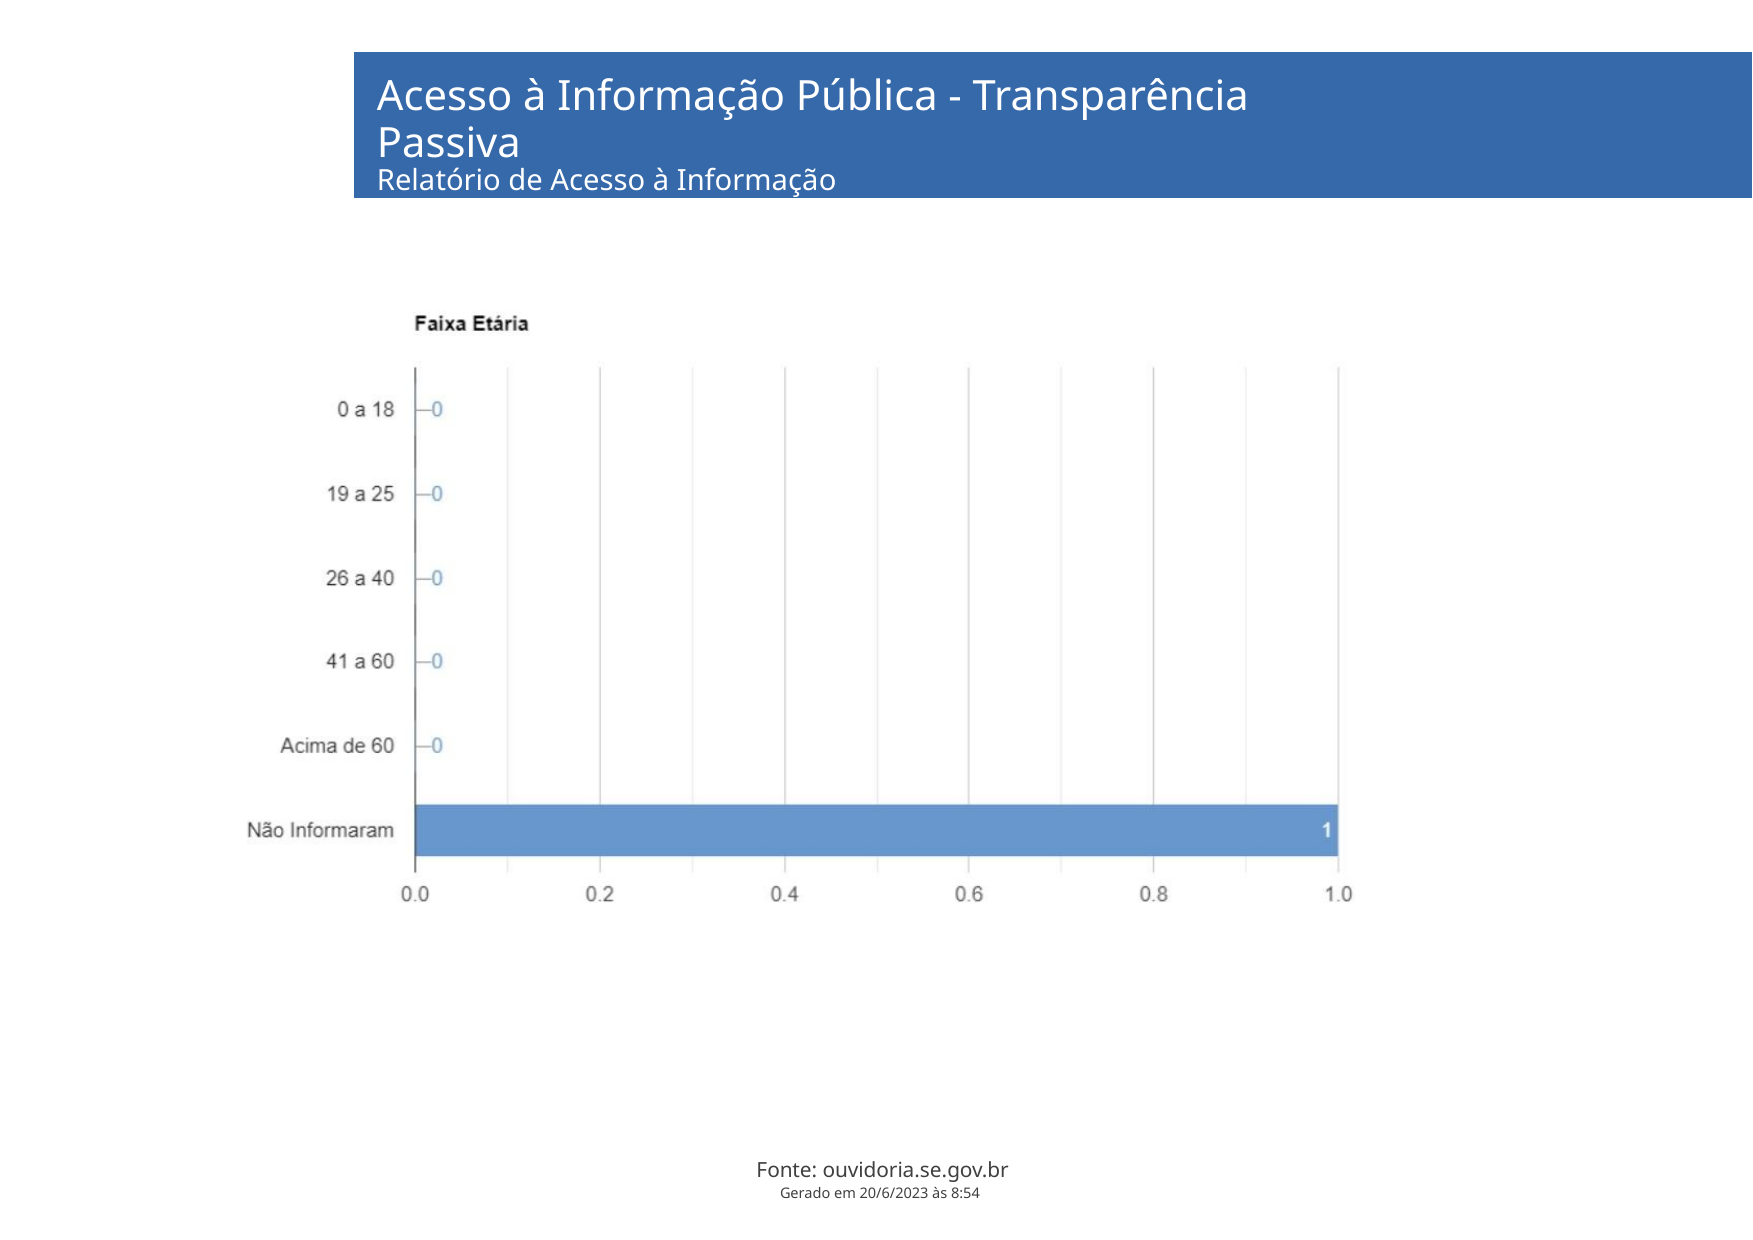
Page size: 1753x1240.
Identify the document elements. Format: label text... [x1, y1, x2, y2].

text_box Gerado em 20/6/2023 às 8:54 [780, 1184, 999, 1202]
text_box [155, 211, 1599, 1028]
text_box [354, 52, 1752, 198]
text_box Fonte: ouvidoria.se.gov.br [756, 1158, 1023, 1182]
text_box Acesso à Informação Pública - Transparência Passiva Relatório de Acesso à Informação EMSETURMaio a Maio de 2023 [376, 72, 1403, 228]
